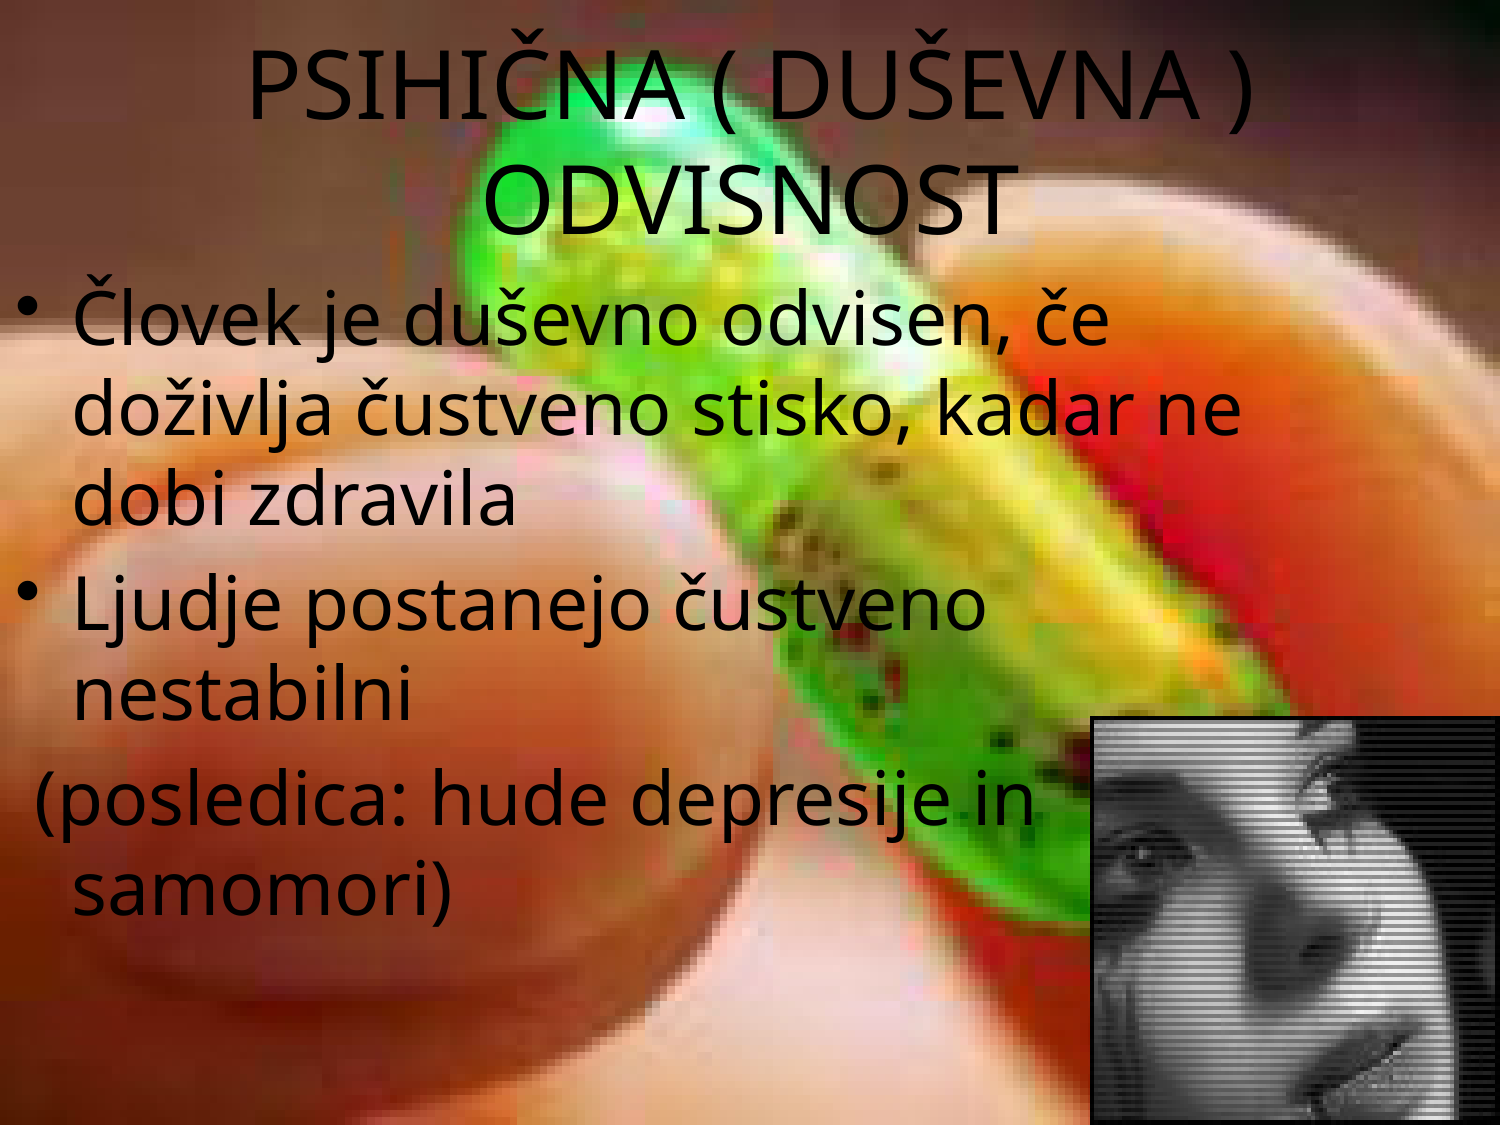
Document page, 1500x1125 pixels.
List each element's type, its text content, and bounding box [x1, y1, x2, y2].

list Človek je duševno odvisen, če doživlja čustveno stisko, kadar ne dobi zdravila Ljudje postanejo čustveno nestabilni (posledica: hude depresije in samomori) [0, 262, 1350, 1005]
picture [0, 0, 1500, 1125]
title PSIHIČNA ( DUŠEVNA ) ODVISNOST [75, 45, 1425, 233]
